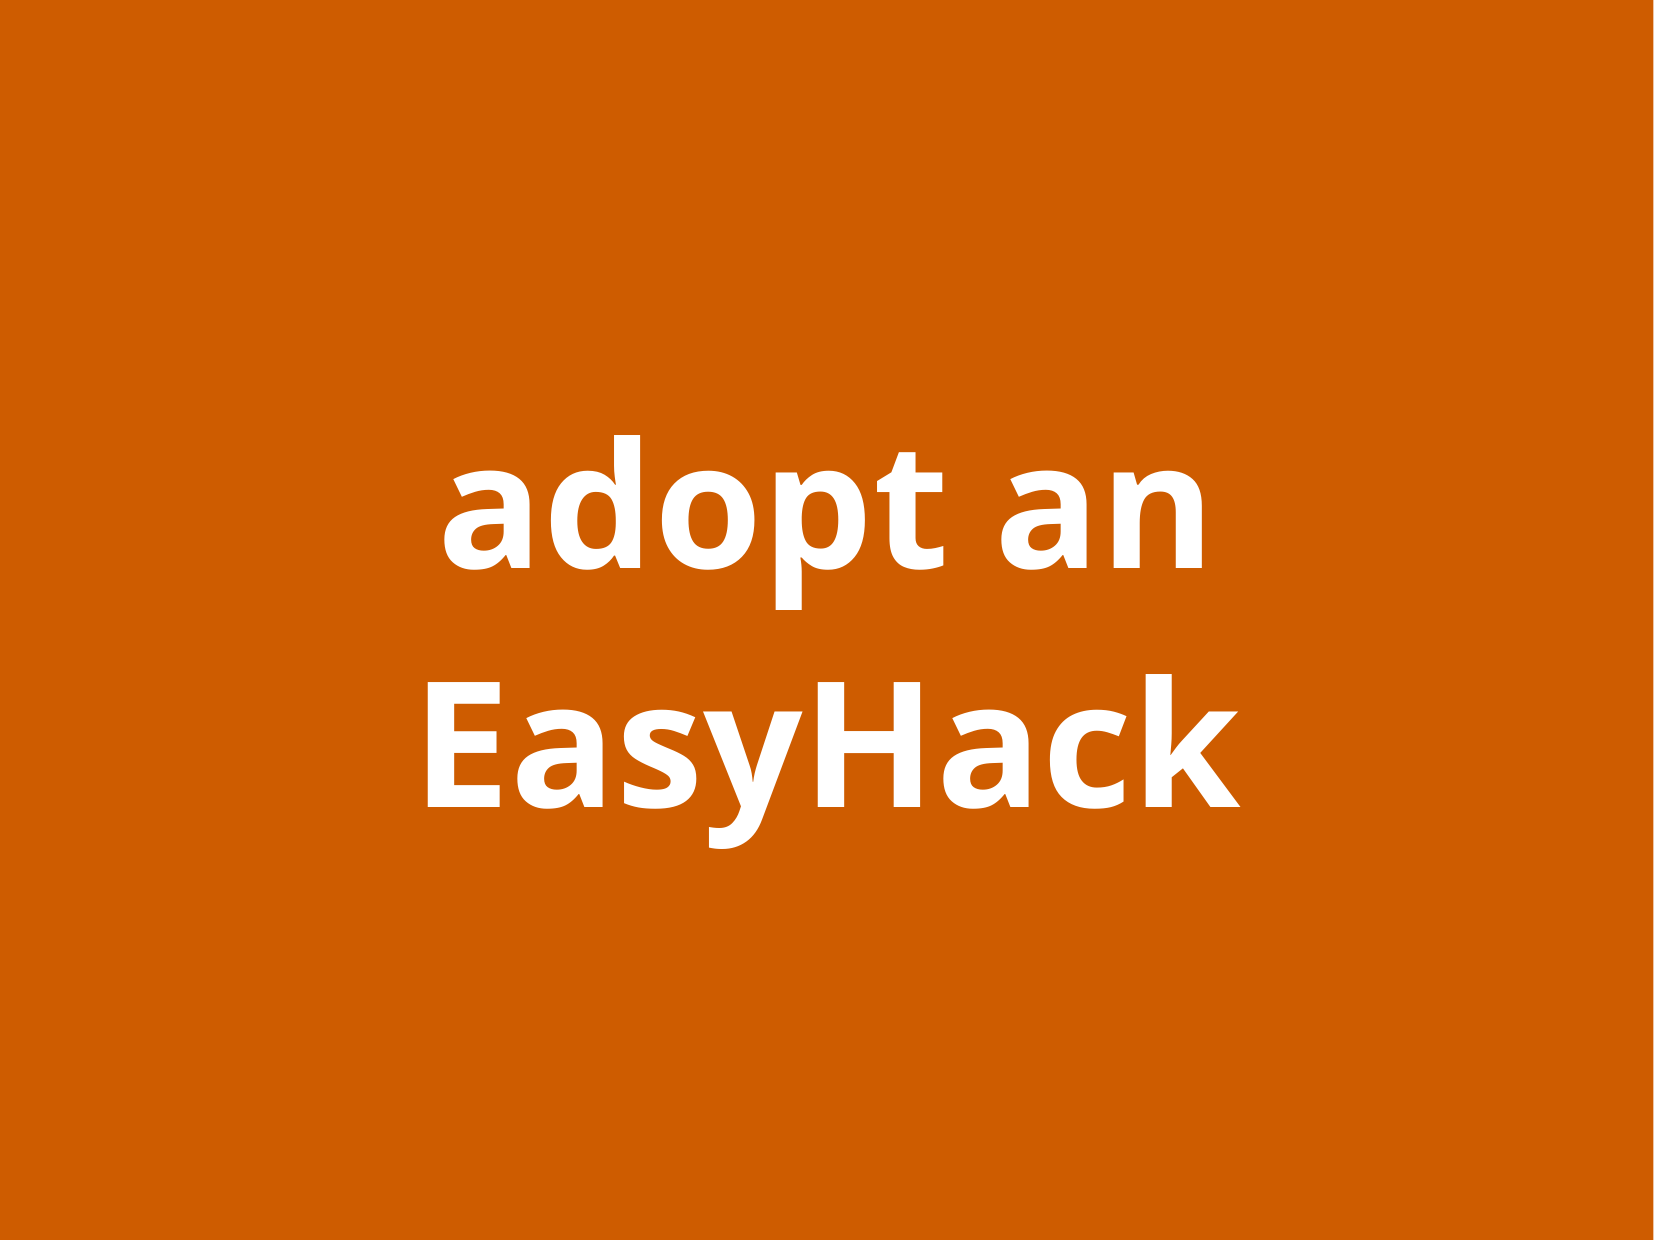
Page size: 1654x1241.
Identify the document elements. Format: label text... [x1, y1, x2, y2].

title adopt an EasyHack [82, 515, 1571, 726]
